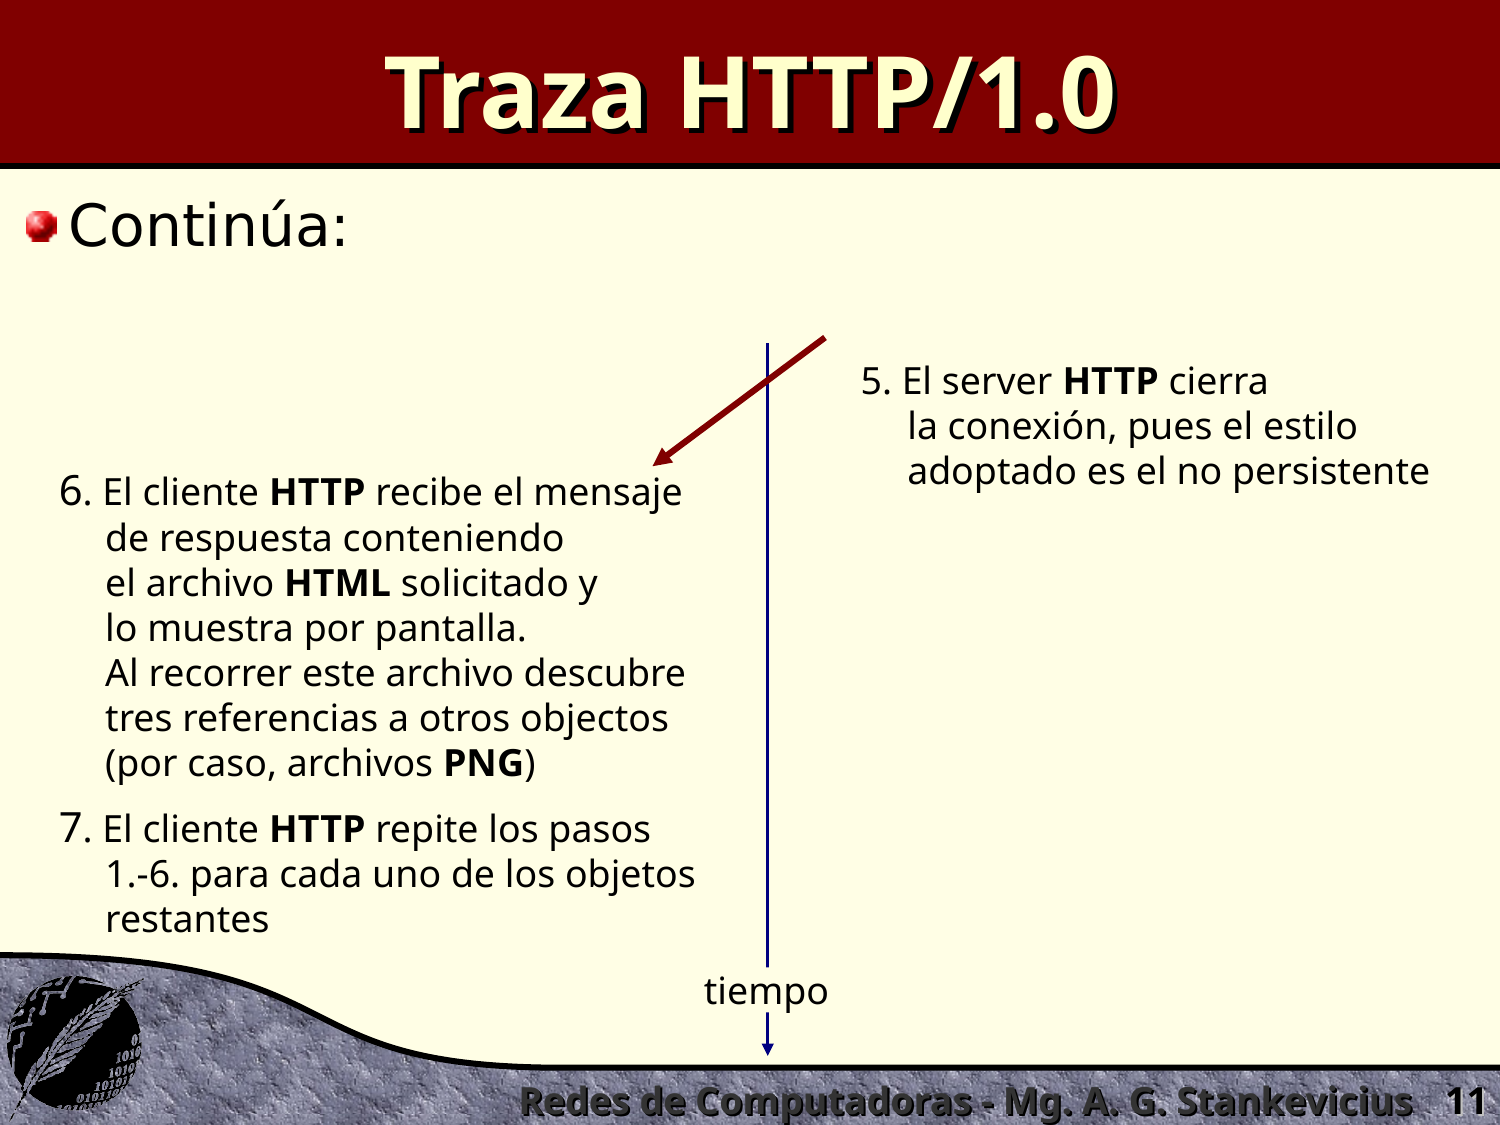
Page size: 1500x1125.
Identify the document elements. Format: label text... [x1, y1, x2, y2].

picture [790, 1100, 795, 1110]
text_box 5. El server HTTP cierra la conexión, pues el estilo adoptado es el no persistente [844, 349, 1500, 498]
text_box tiempo [710, 967, 823, 1013]
list 7. El cliente HTTP repite los pasos 1.-6. para cada uno de los objetos restantes [42, 792, 728, 946]
picture [1047, 1100, 1054, 1110]
title Traza HTTP/1.0 [15, 5, 1485, 160]
text_box tiempo [789, 986, 801, 1002]
text_box tiempo [811, 986, 823, 1002]
list 6. El cliente HTTP recibe el mensaje de respuesta conteniendo el archivo HTML solicitado y lo muestra por pantalla. Al recorrer este archivo descubre tres referencias a otros objectos (por caso, archivos PNG) [42, 455, 728, 788]
list Continúa: [11, 192, 1486, 921]
picture [0, 959, 1500, 1125]
